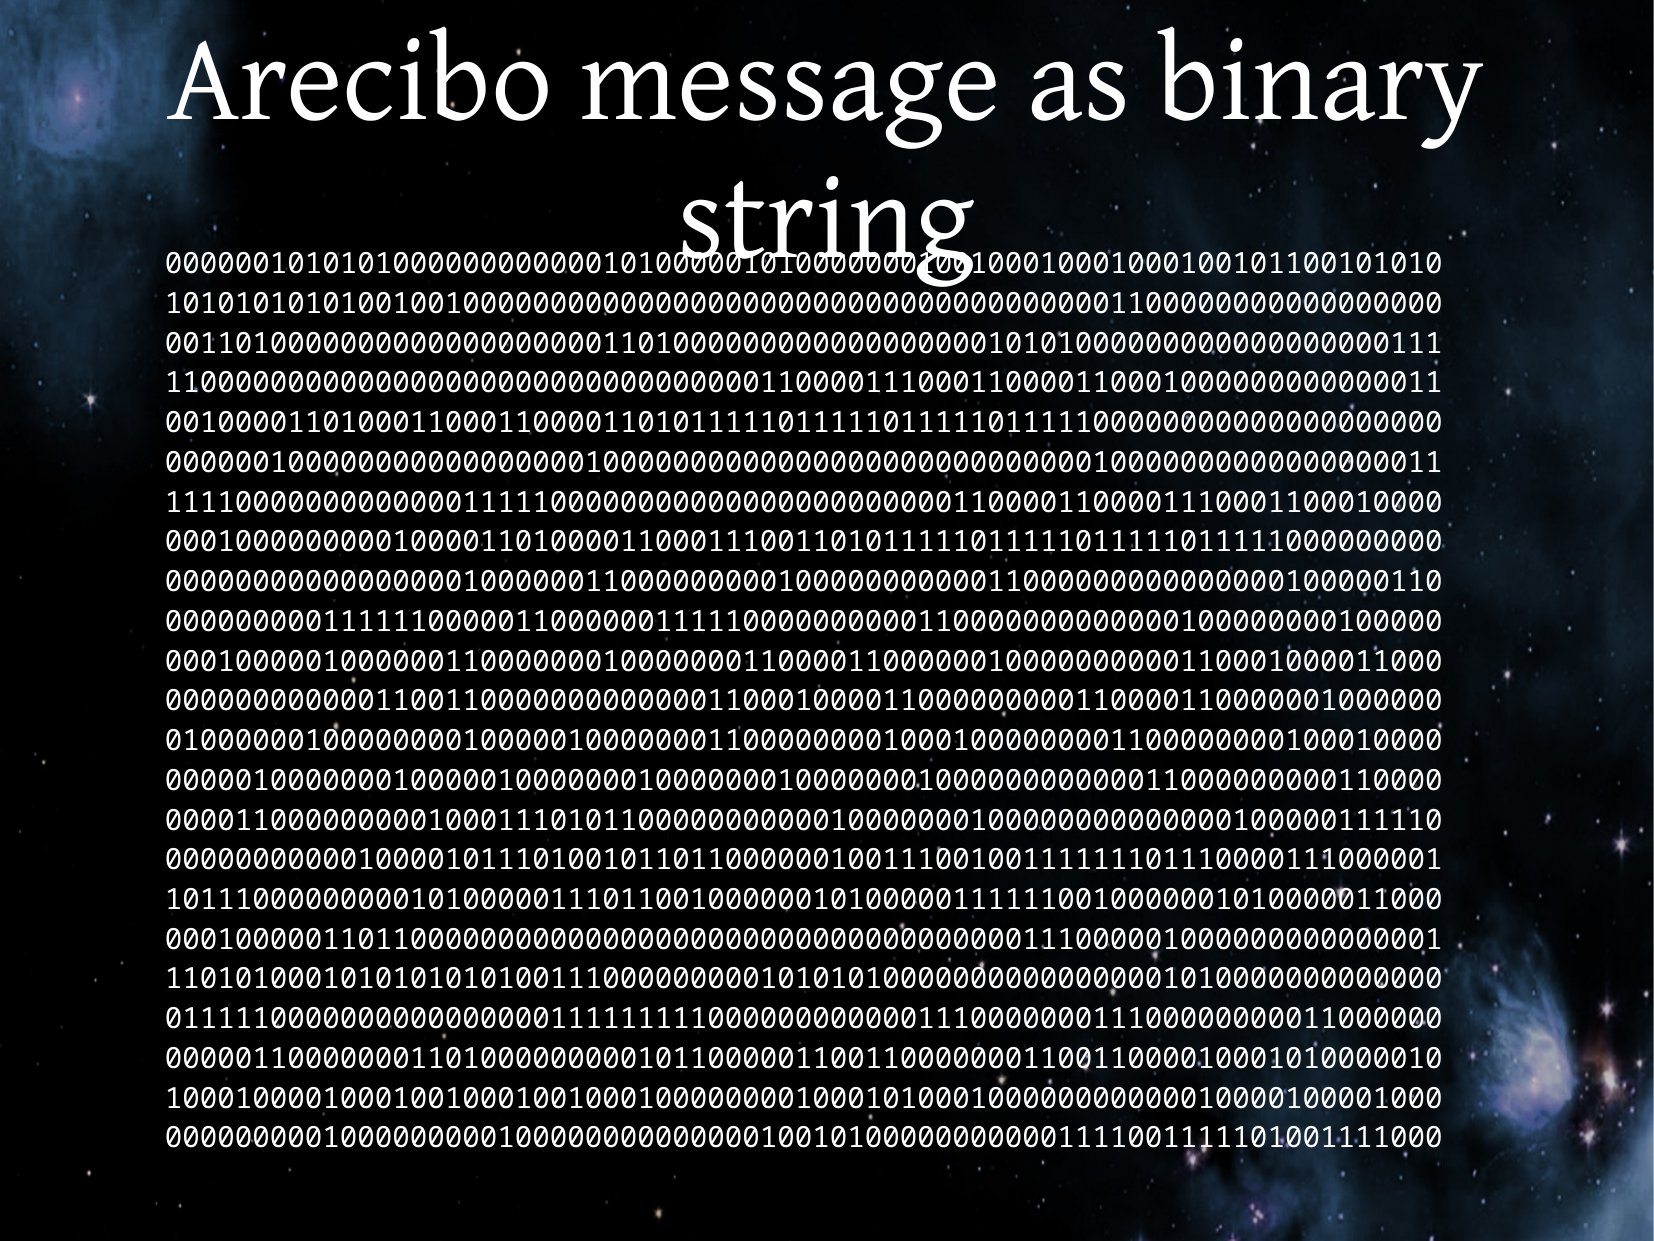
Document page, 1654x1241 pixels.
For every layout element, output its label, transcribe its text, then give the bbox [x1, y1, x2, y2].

text_box 0000001010101000000000000101000001010000000100100010001000100101100101010 1010101010100100100000000000000000000000000000000000001100000000000000000 0011010000000000000000000110100000000000000000010101000000000000000000111 1100000000000000000000000000000000110000111000110000110001000000000000011 0010000110100011000110000110101111101111101111101111100000000000000000000 0000001000000000000000001000000000000000000000000000010000000000000000011 1111000000000000011111000000000000000000000001100001100001110001100010000 0001000000000100001101000011000111001101011111011111011111011111000000000 0000000000000000010000001100000000010000000000011000000000000000100000110 0000000001111110000011000000111110000000000110000000000000100000000100000 0001000001000000110000000100000001100001100000010000000000110001000011000 0000000000001100110000000000000110001000011000000000110000110000001000000 0100000010000000010000010000000110000000010001000000001100000000100010000 0000010000000100000100000001000000010000000100000000000011000000000110000 0000110000000001000111010110000000000010000000100000000000000100000111110 0000000000010000101110100101101100000010011100100111111101110000111000001 1011100000000010100000111011001000000101000001111110010000001010000011000 0001000001101100000000000000000000000000000000000111000001000000000000001 1101010001010101010100111000000000101010100000000000000001010000000000000 0111110000000000000000111111111000000000000111000000011100000000011000000 0000011000000011010000000001011000001100110000000110011000010001010000010 1000100001000100100010010001000000001000101000100000000000010000100001000 0000000001000000000100000000000000100101000000000001111001111101001111000 [150, 234, 1463, 1241]
title Arecibo message as binary string [82, 14, 1571, 292]
picture [0, 0, 1654, 1241]
